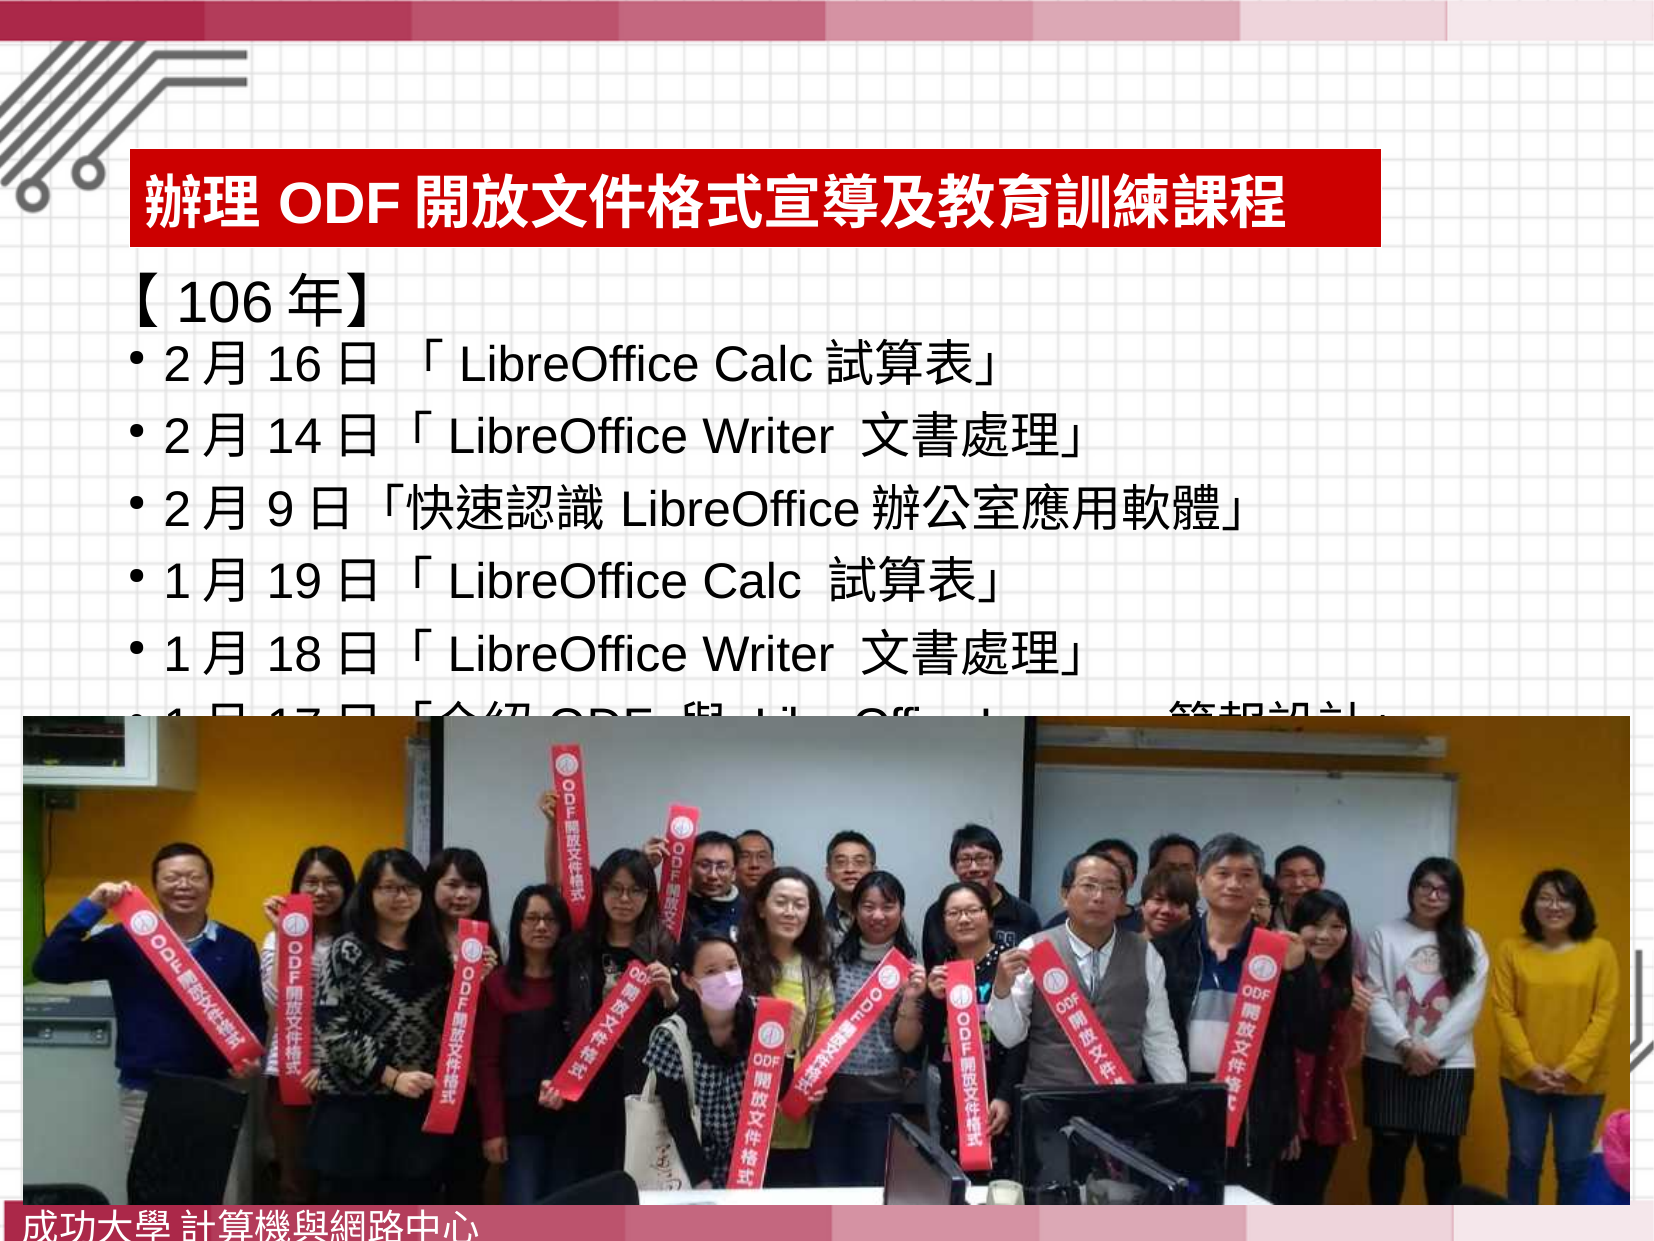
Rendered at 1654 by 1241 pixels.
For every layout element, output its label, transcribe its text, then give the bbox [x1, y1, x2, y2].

text_box 成功大學 計算機與網路中心 [6, 1190, 497, 1241]
picture [0, 0, 1654, 1241]
text_box 辦理ODF開放文件格式宣導及教育訓練課程 [129, 148, 1382, 237]
text_box 2月16日 「LibreOffice Calc試算表」 2月14日「LibreOffice Writer 文書處理」 2月9日「快速認識LibreOffice辦公室應用軟體」 1月19日「LibreOffice Calc 試算表」 1月18日「LibreOffice Writer 文書處理」 1月17日「介紹ODF 與 LibreOffice Impress 簡報設計」 [113, 315, 1571, 709]
text_box 【106年】 [86, 248, 461, 337]
